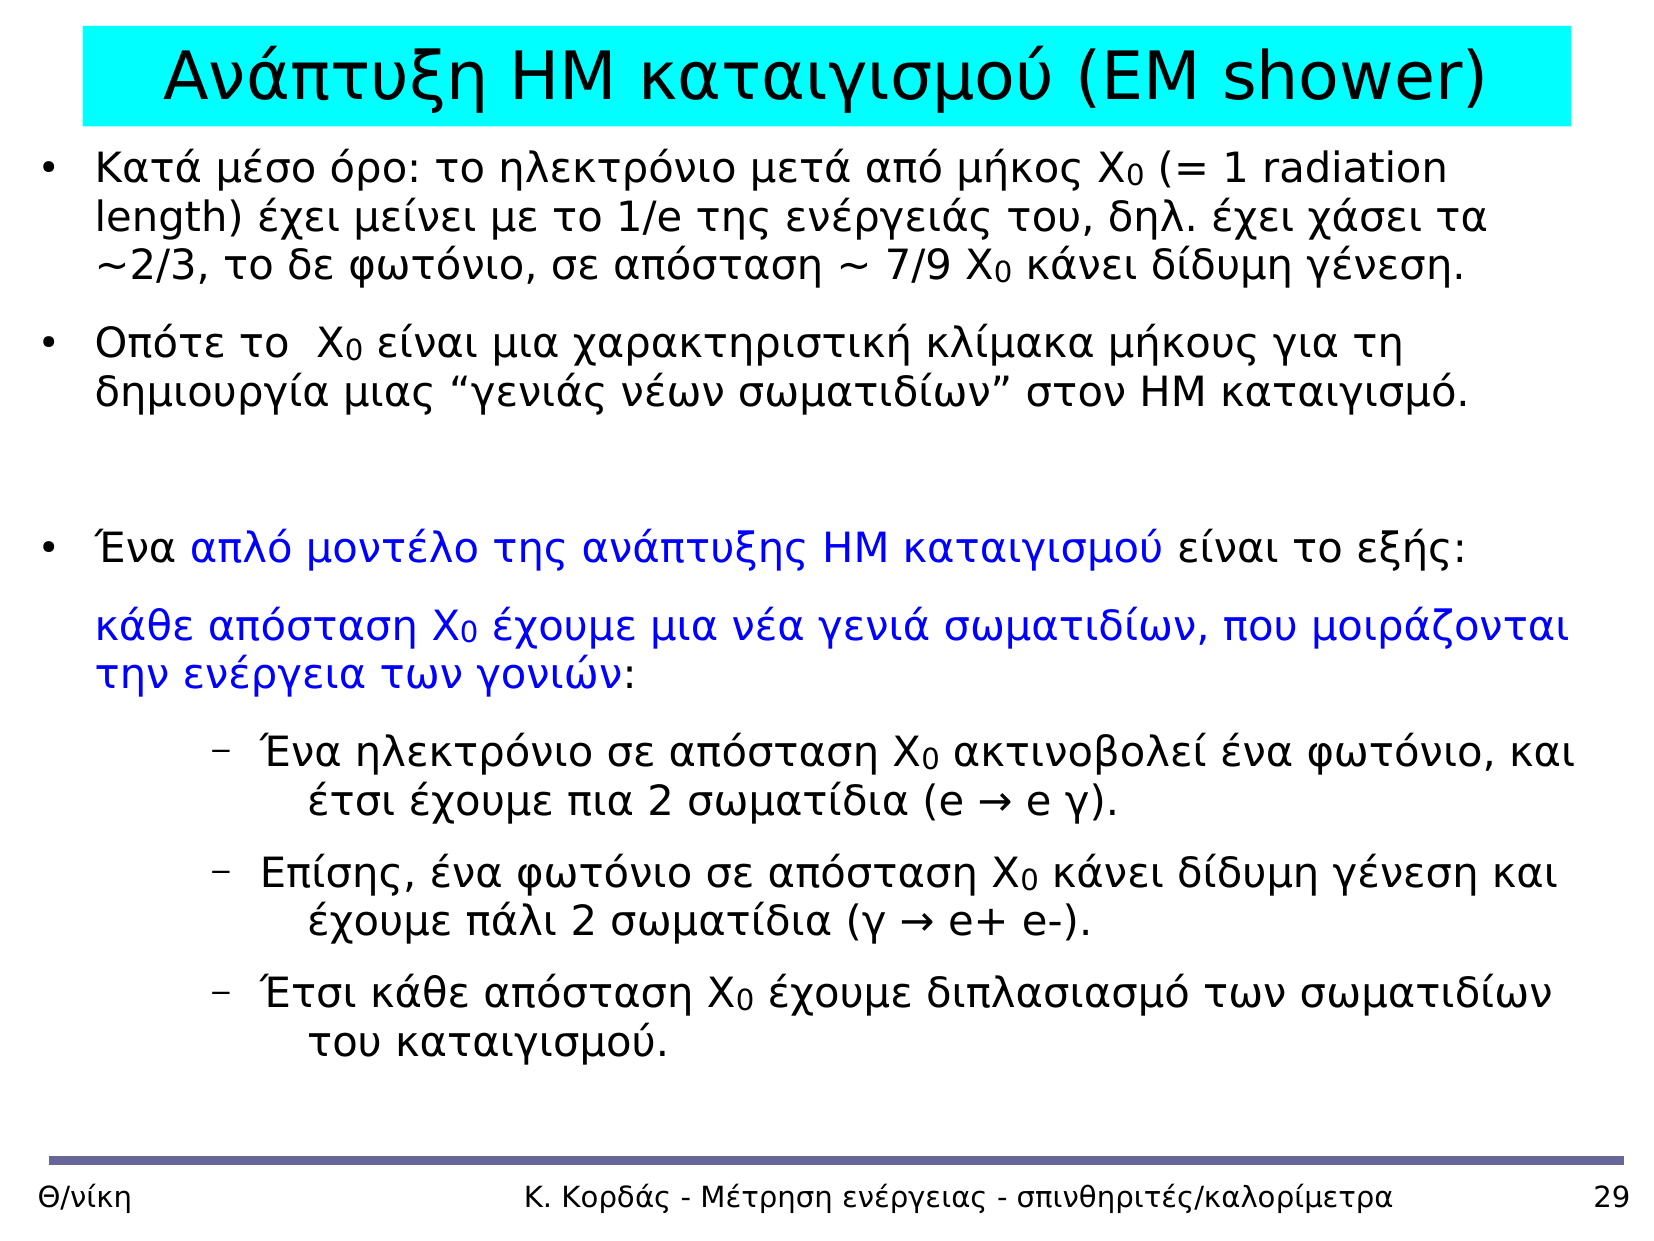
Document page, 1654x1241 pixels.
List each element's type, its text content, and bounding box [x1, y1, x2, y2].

title Ανάπτυξη HM καταιγισμού (ΕΜ shower) [82, 25, 1571, 127]
list Κατά μέσο όρο: το ηλεκτρόνιο μετά από μήκος Χ0 (= 1 radiation length) έχει μείνει με το 1/e της ενέργειάς του, δηλ. έχει χάσει τα ~2/3, το δε φωτόνιο, σε απόσταση ~ 7/9 X0 κάνει δίδυμη γένεση. Οπότε το Χ0 είναι μια χαρακτηριστική κλίμακα μήκους για τη δημιουργία μιας “γενιάς νέων σωματιδίων” στον ΗΜ καταιγισμό. Ένα απλό μοντέλο της ανάπτυξης ΗΜ καταιγισμού είναι το εξής: κάθε απόσταση Χ0 έχουμε μια νέα γενιά σωματιδίων, που μοιράζονται την ενέργεια των γονιών: Ένα ηλεκτρόνιο σε απόσταση Χ0 ακτινοβολεί ένα φωτόνιο, και έτσι έχουμε πια 2 σωματίδια (e → e γ). Επίσης, ένα φωτόνιο σε απόσταση Χ0 κάνει δίδυμη γένεση και έχουμε πάλι 2 σωματίδια (γ → e+ e-). Έτσι κάθε απόσταση Χ0 έχουμε διπλασιασμό των σωματιδίων του καταιγισμού. [23, 144, 1595, 1213]
